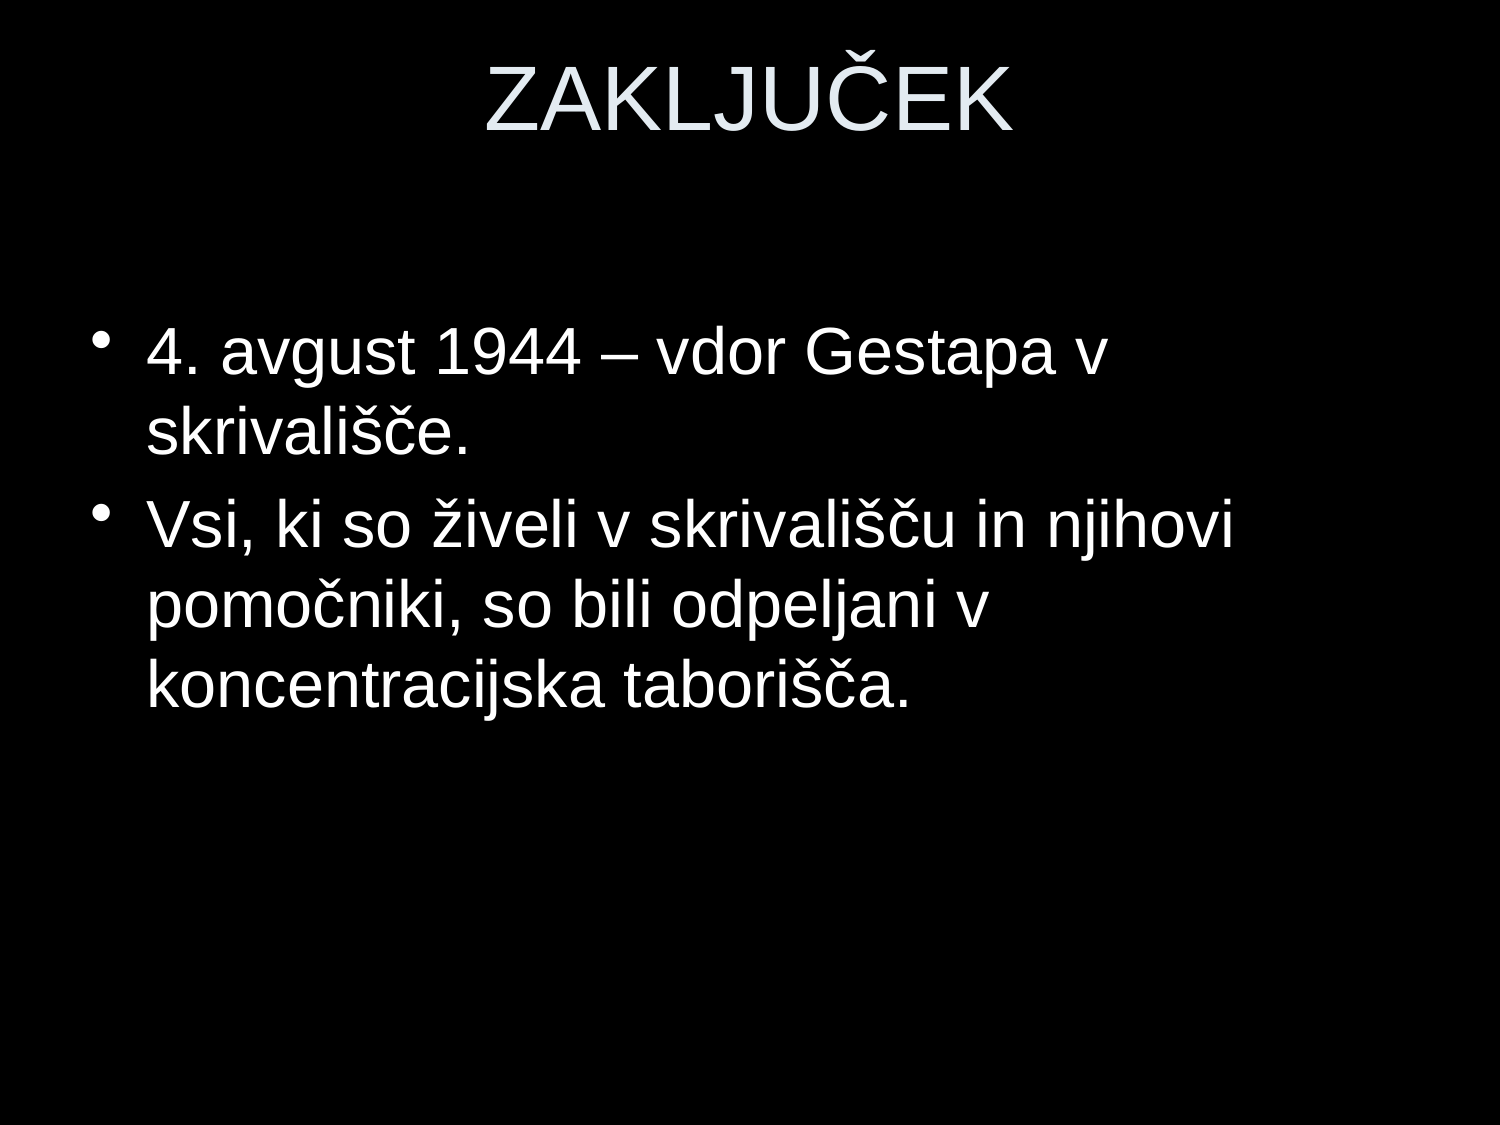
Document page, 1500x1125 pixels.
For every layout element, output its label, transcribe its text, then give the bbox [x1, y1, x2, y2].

title ZAKLJUČEK [75, 0, 1425, 188]
list 4. avgust 1944 – vdor Gestapa v skrivališče. Vsi, ki so živeli v skrivališču in njihovi pomočniki, so bili odpeljani v koncentracijska taborišča. [75, 299, 1425, 1075]
